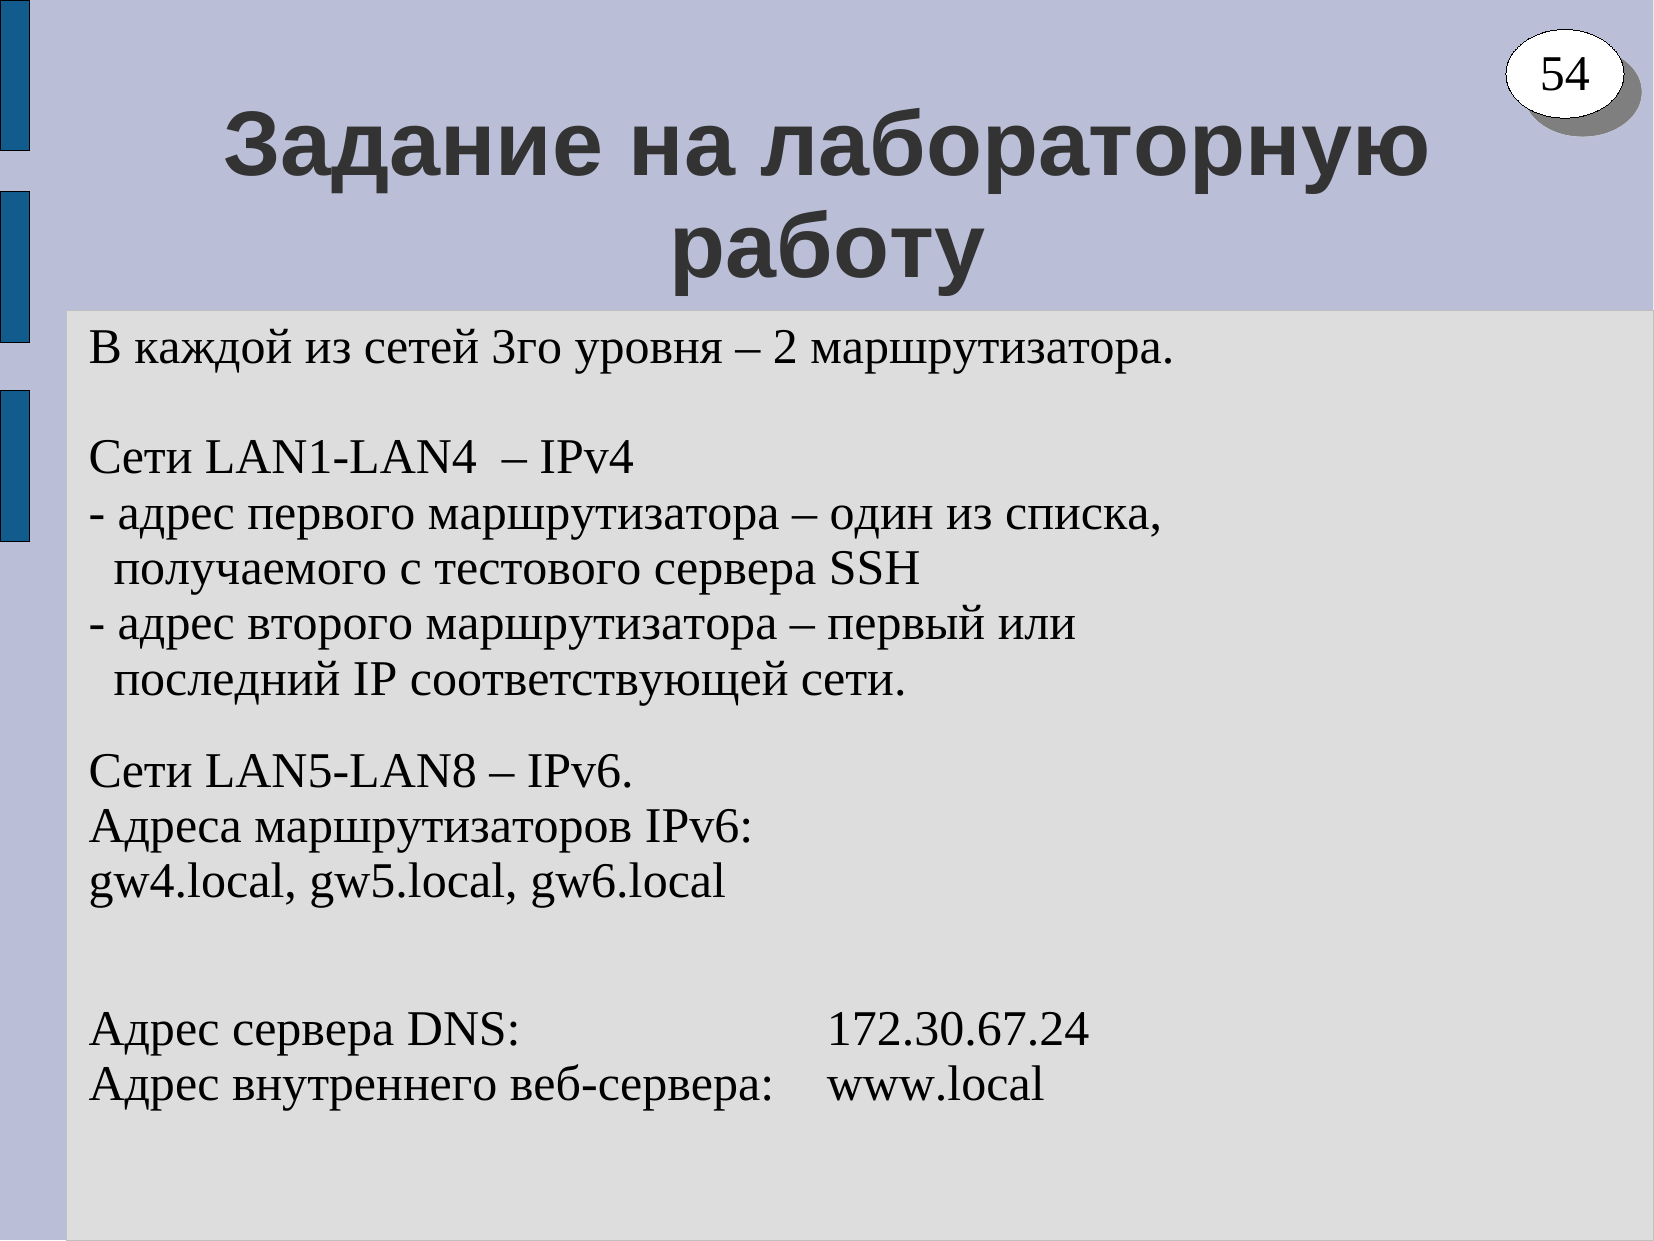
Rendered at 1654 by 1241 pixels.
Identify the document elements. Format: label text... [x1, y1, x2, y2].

text_box 54 [1505, 29, 1625, 119]
text_box В каждой из сетей 3го уровня – 2 маршрутизатора. Сети LAN1-LAN4 – IPv4 - адрес первого маршрутизатора – один из списка, получаемого с тестового сервера SSH - адрес второго маршрутизатора – первый или последний IP соответствующей сети. Сети LAN5-LAN8 – IPv6. Адреса маршрутизаторов IPv6: gw4.local, gw5.local, gw6.local Адрес сервера DNS: 172.30.67.24 Адрес внутреннего веб-сервера: www.local [88, 318, 1595, 1238]
title Задание на лабораторную работу [121, 91, 1534, 299]
